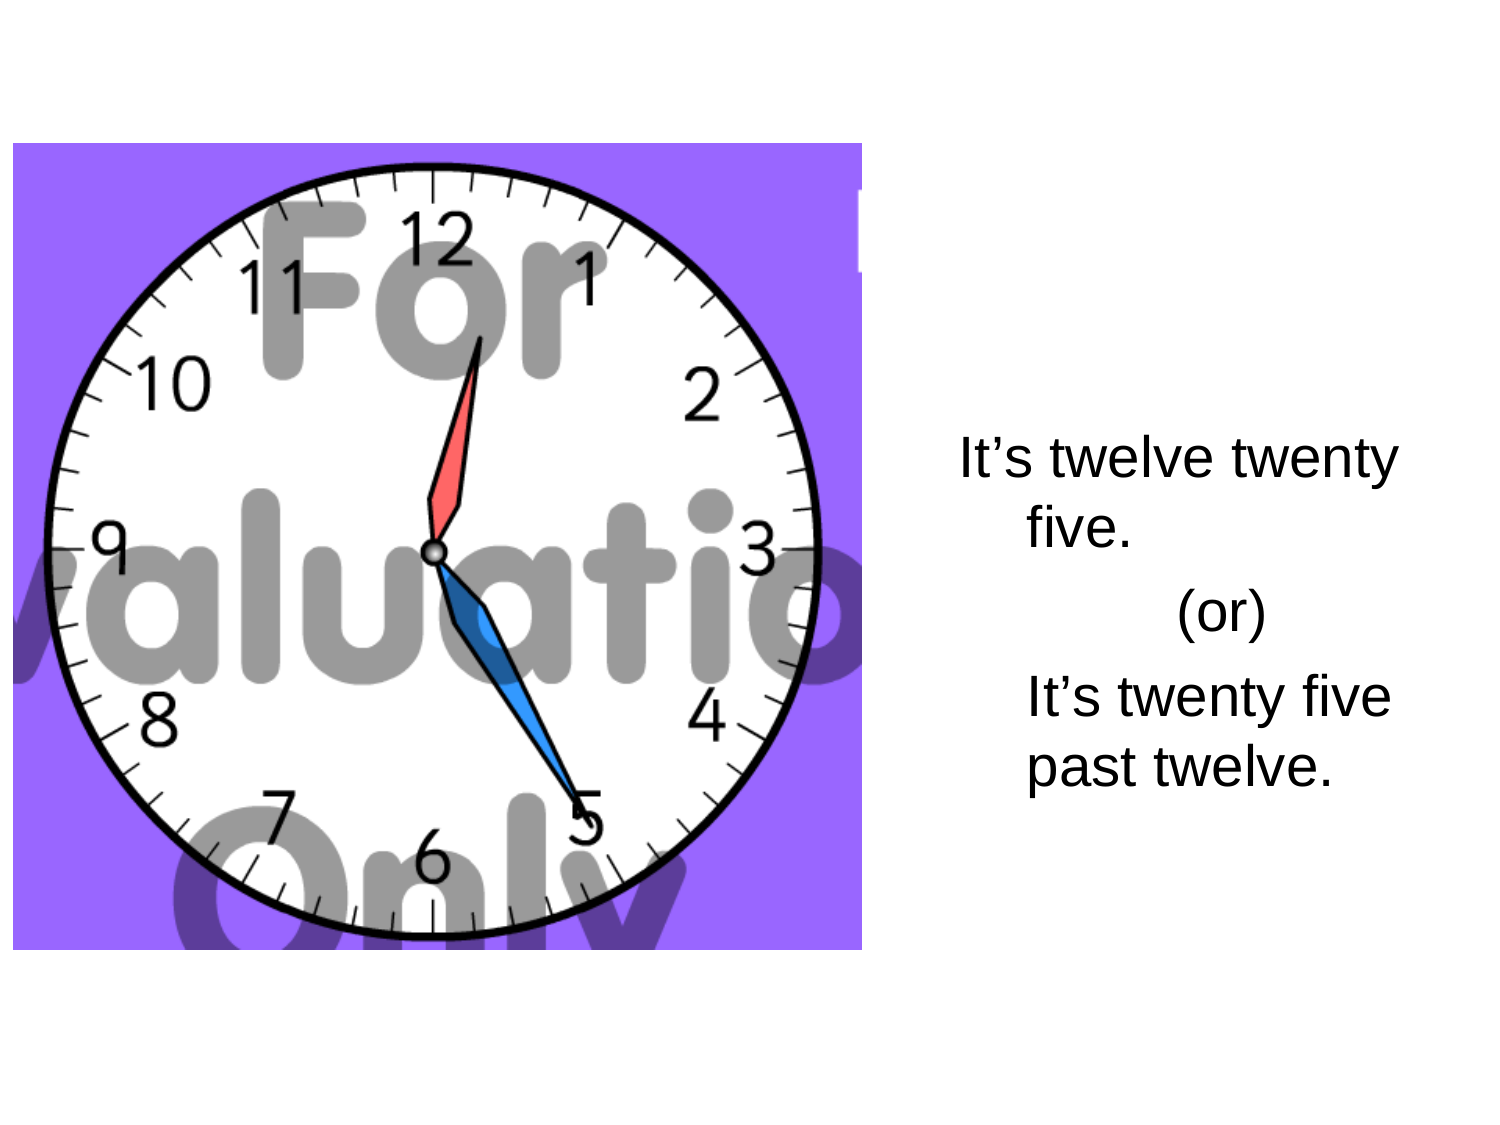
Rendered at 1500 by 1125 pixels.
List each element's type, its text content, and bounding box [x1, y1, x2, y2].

list It’s twelve twenty five. (or) It’s twenty five past twelve. [862, 157, 1488, 1051]
picture [13, 143, 862, 950]
